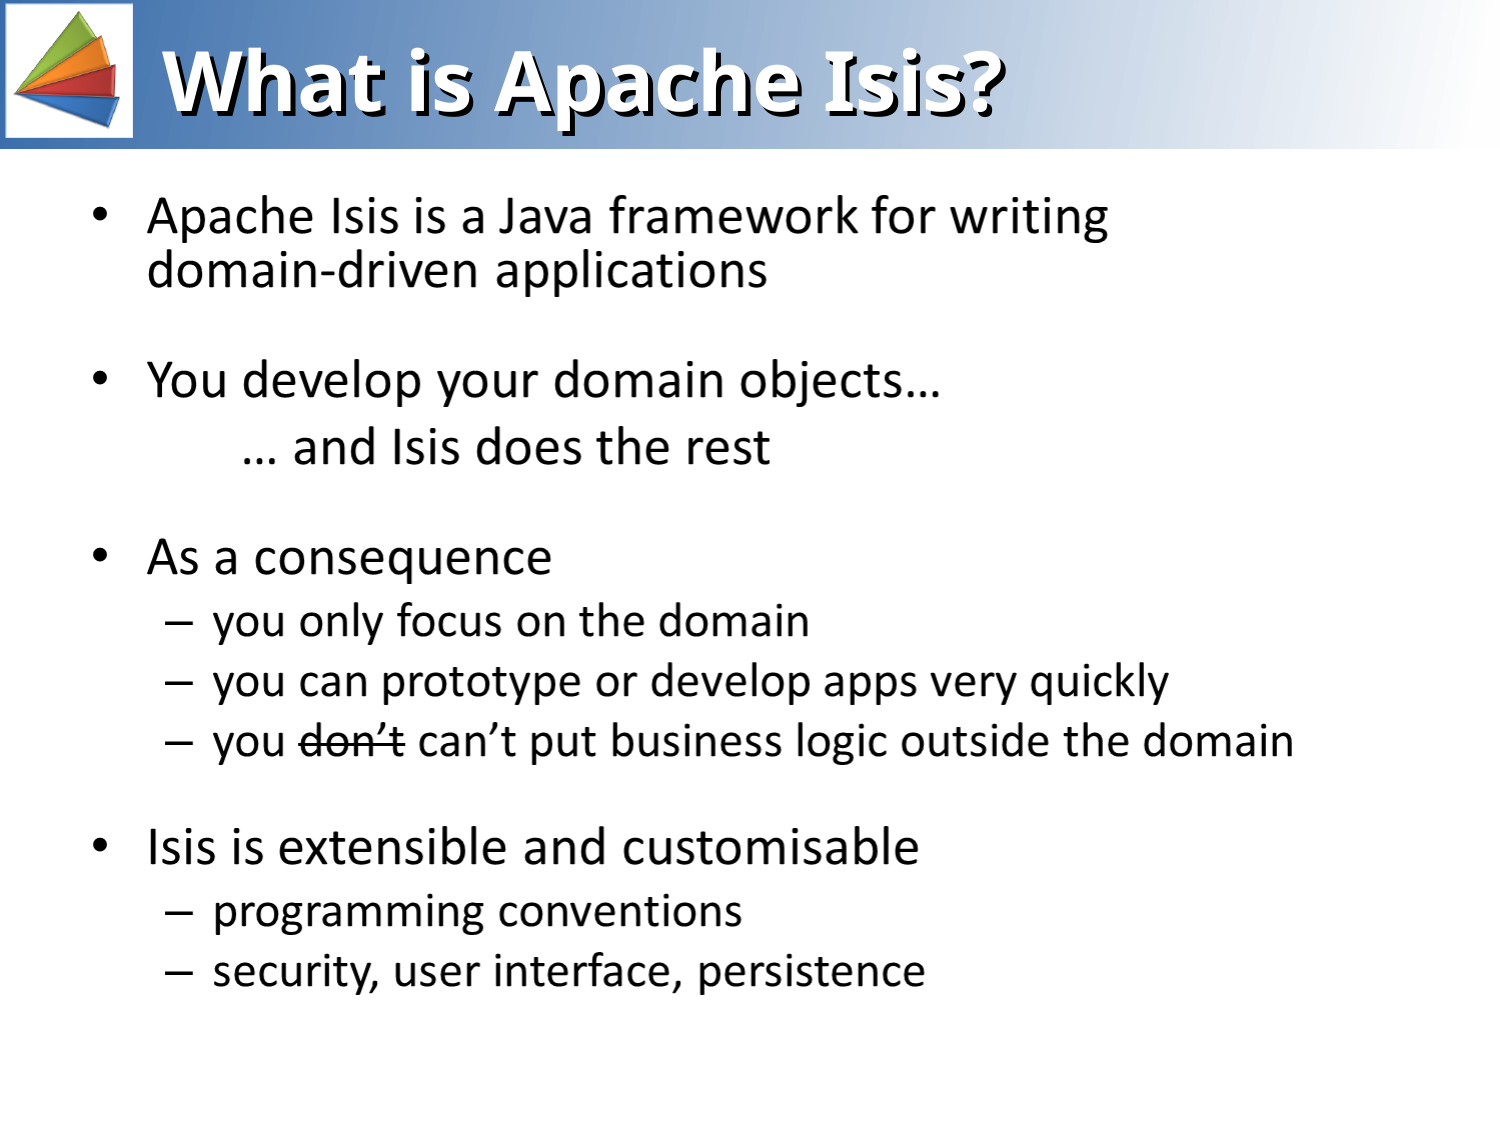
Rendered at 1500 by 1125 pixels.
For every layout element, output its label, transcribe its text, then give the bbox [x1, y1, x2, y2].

text_box [59, 165, 1426, 1083]
picture [0, 0, 1500, 149]
title What is Apache Isis? [147, 19, 1500, 138]
